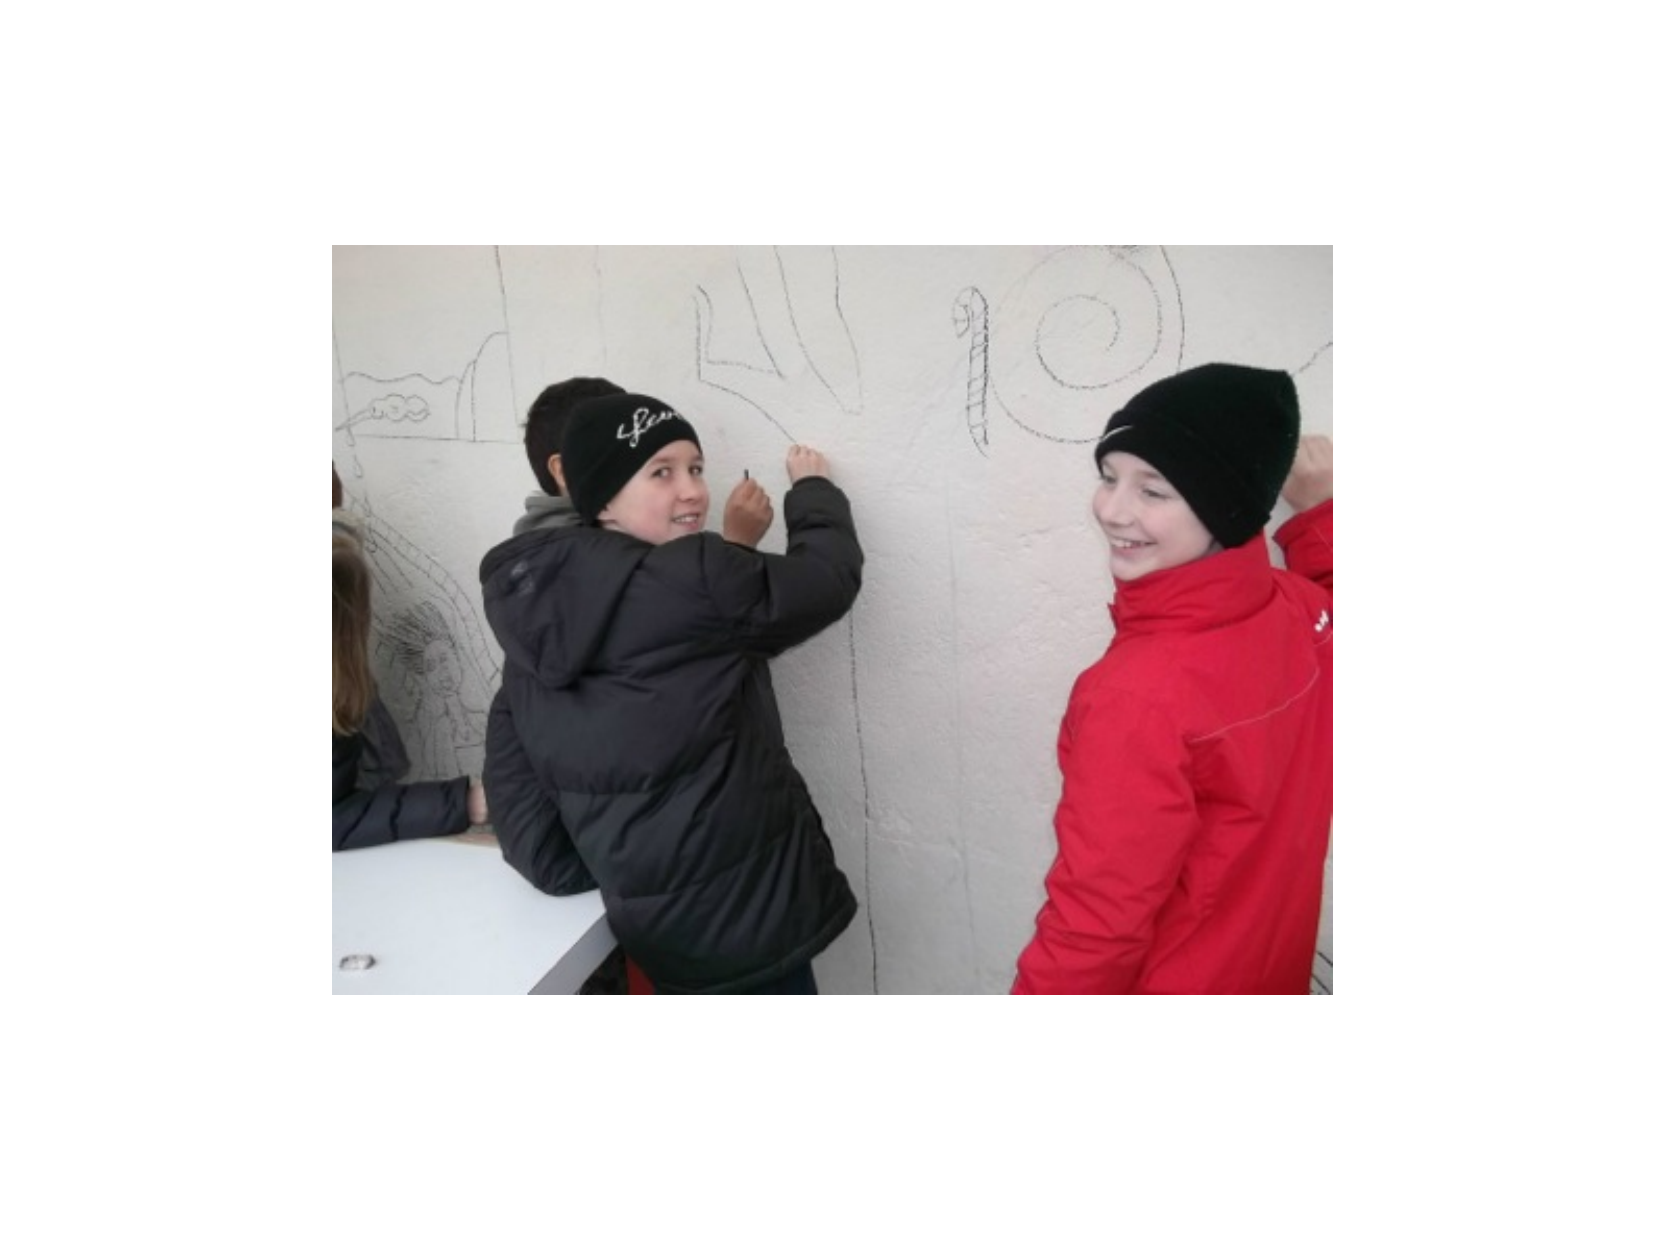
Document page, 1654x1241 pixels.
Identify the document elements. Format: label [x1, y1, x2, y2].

picture [332, 245, 1333, 996]
